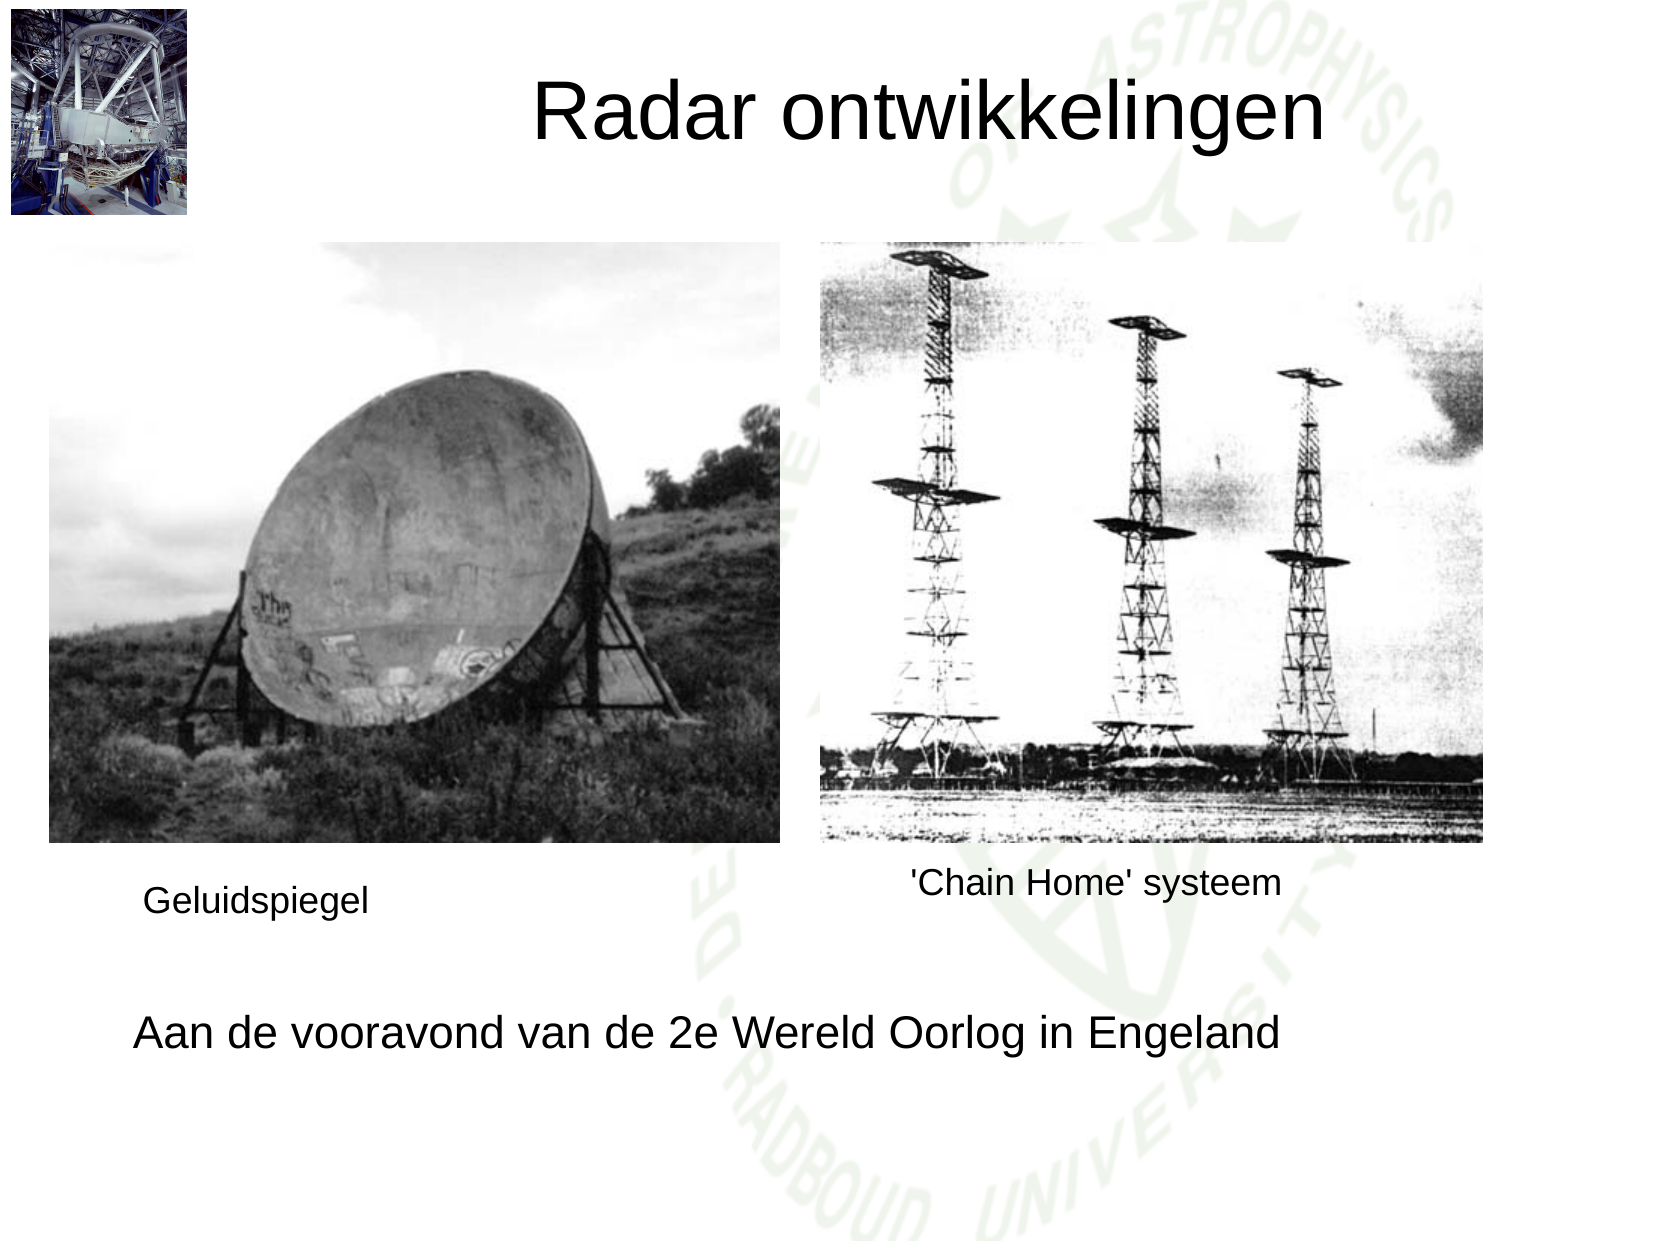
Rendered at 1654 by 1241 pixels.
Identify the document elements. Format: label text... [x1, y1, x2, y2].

text_box Geluidspiegel [127, 872, 384, 929]
text_box Radar ontwikkelingen [516, 57, 1342, 165]
picture [0, 0, 1654, 1241]
text_box 'Chain Home' systeem [895, 854, 1298, 939]
text_box Aan de vooravond van de 2e Wereld Oorlog in Engeland [118, 999, 1297, 1067]
